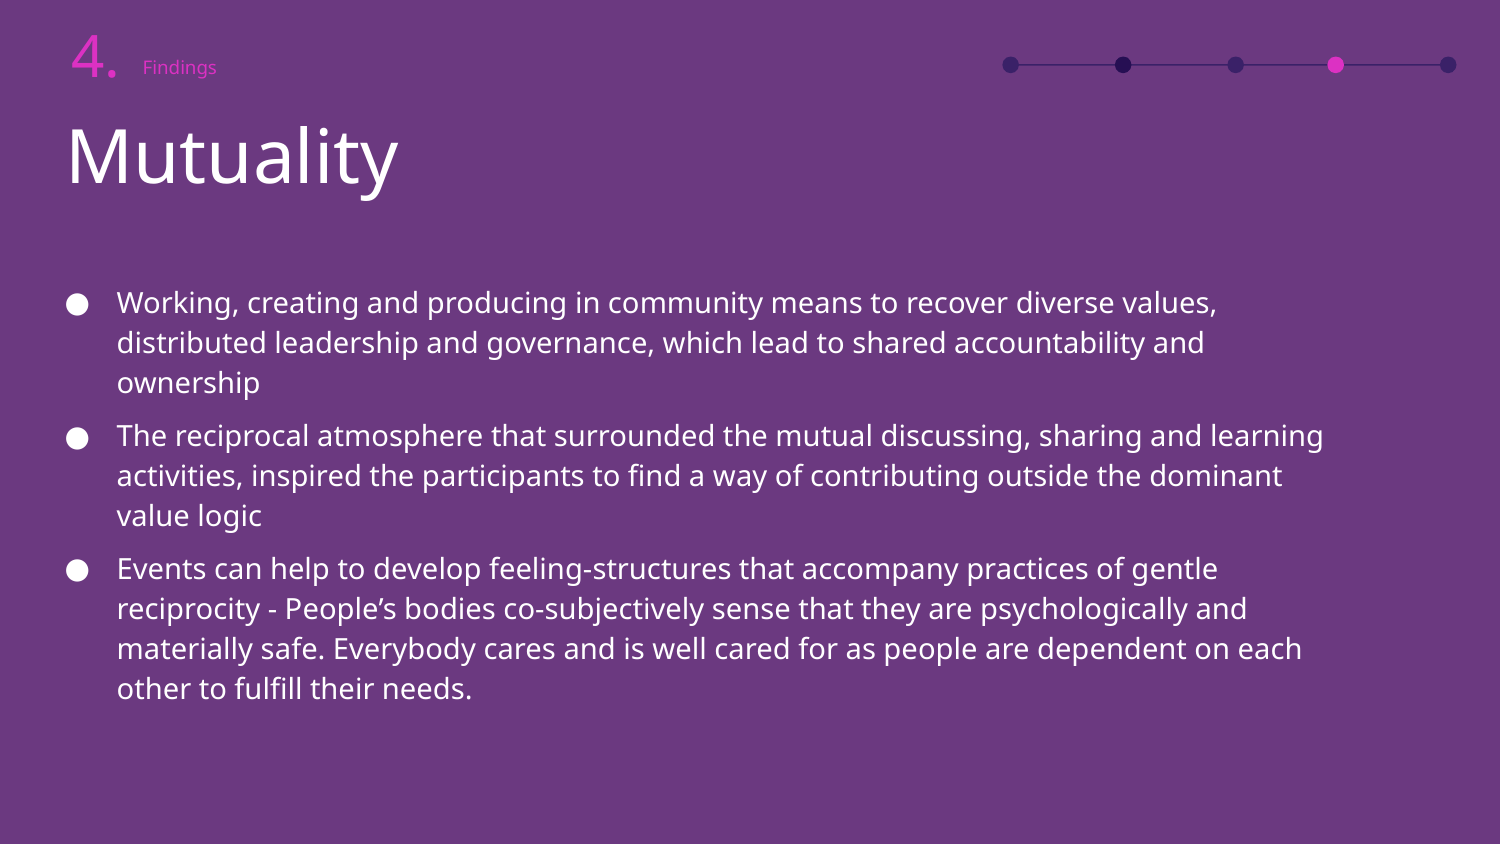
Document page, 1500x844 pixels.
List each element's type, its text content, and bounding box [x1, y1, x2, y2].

text_box [1439, 56, 1457, 74]
list Working, creating and producing in community means to recover diverse values, distributed leadership and governance, which lead to shared accountability and ownership The reciprocal atmosphere that surrounded the mutual discussing, sharing and learning activities, inspired the participants to find a way of contributing outside the dominant value logic Events can help to develop feeling-structures that accompany practices of gentle reciprocity - People’s bodies co-subjectively sense that they are psychologically and materially safe. Everybody cares and is well cared for as people are dependent on each other to fulfill their needs. [26, 264, 1352, 707]
text_box [1114, 56, 1132, 74]
text_box [1227, 56, 1244, 74]
text_box Mutuality [50, 93, 741, 211]
text_box [1002, 56, 1019, 74]
text_box [1327, 56, 1345, 74]
text_box Findings [127, 40, 987, 89]
text_box 4. [56, 4, 165, 111]
